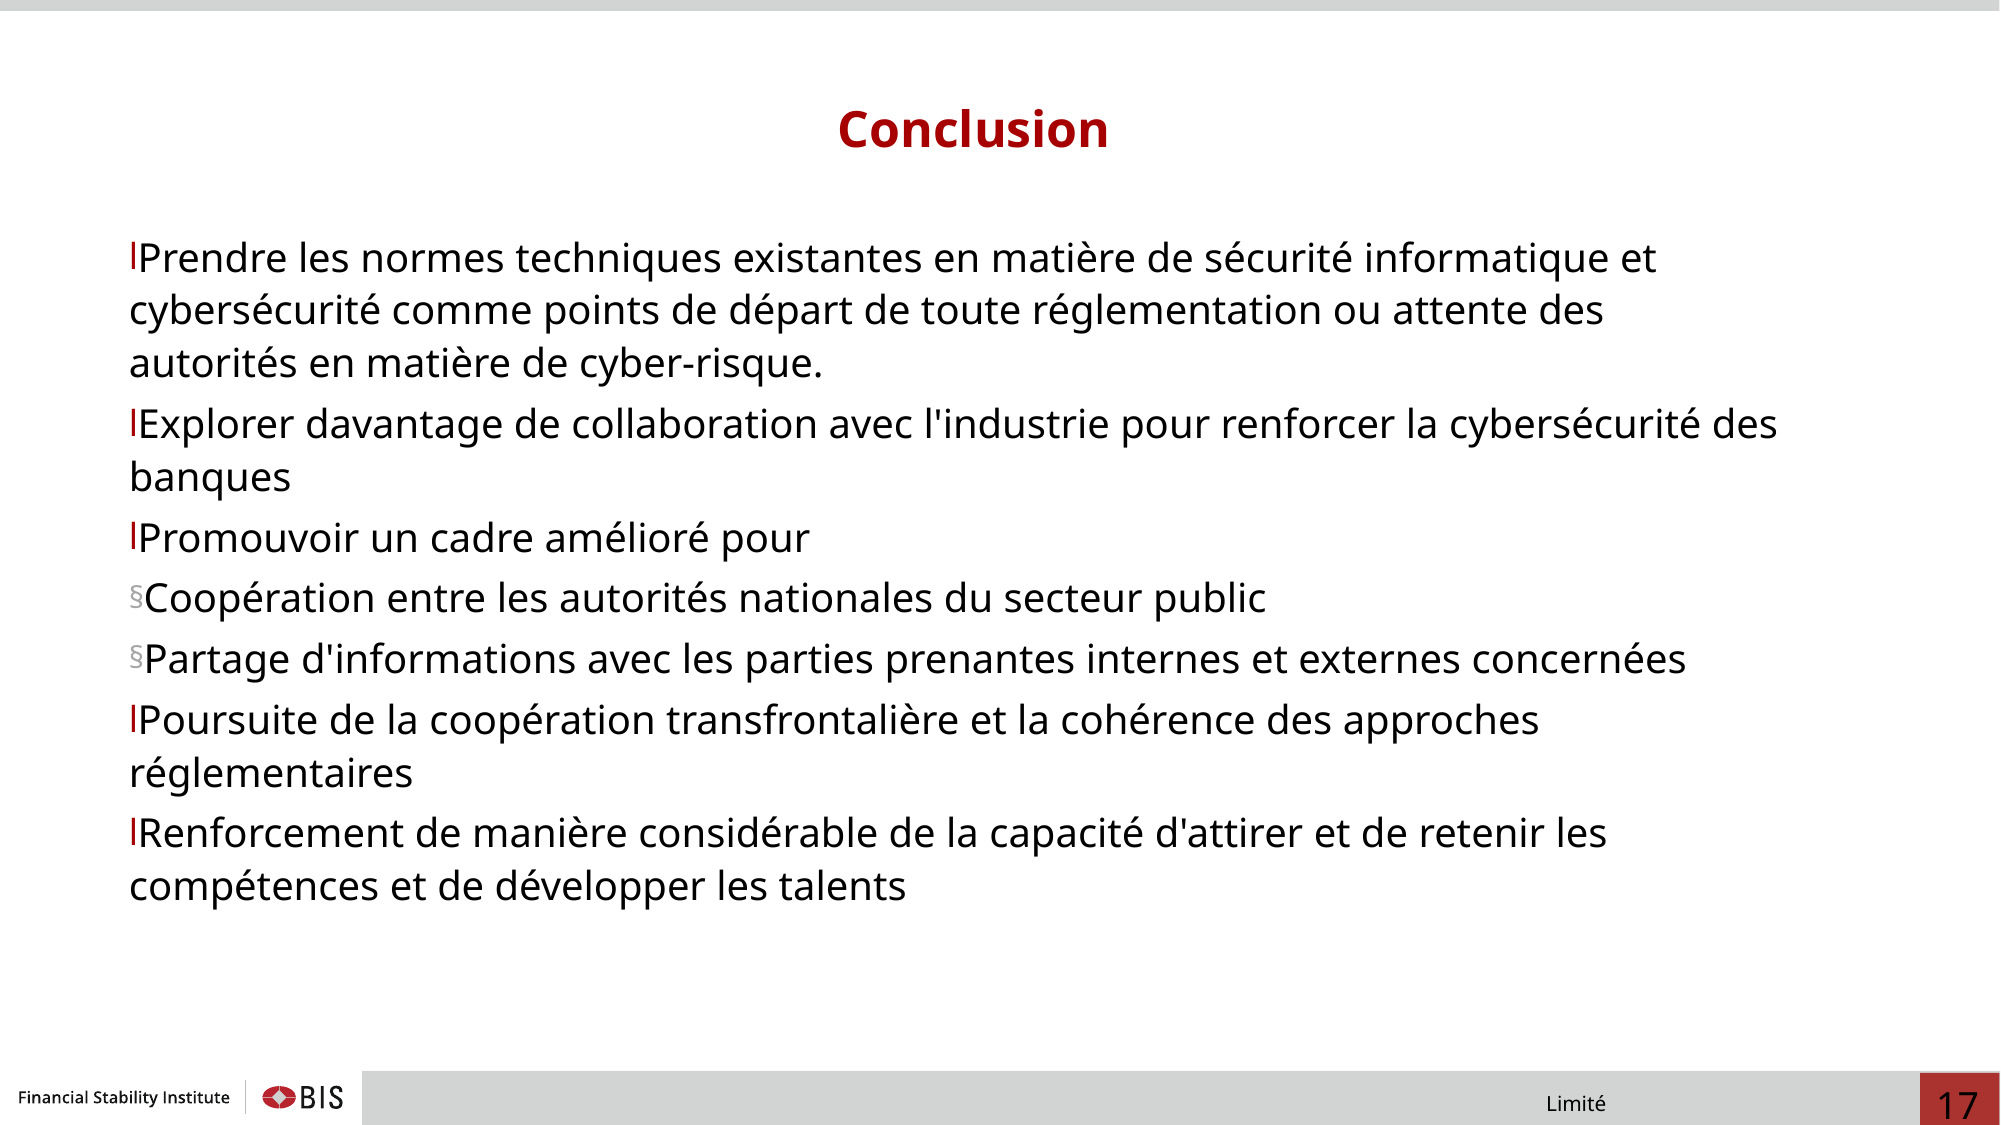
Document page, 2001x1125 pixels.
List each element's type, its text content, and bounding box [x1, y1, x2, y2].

list Prendre les normes techniques existantes en matière de sécurité informatique et cybersécurité comme points de départ de toute réglementation ou attente des autorités en matière de cyber-risque. Explorer davantage de collaboration avec l'industrie pour renforcer la cybersécurité des banques Promouvoir un cadre amélioré pour Coopération entre les autorités nationales du secteur public Partage d'informations avec les parties prenantes internes et externes concernées Poursuite de la coopération transfrontalière et la cohérence des approches réglementaires Renforcement de manière considérable de la capacité d'attirer et de retenir les compétences et de développer les talents [114, 219, 1798, 917]
title Conclusion [156, 90, 1792, 167]
text_box [1921, 1074, 2000, 1125]
